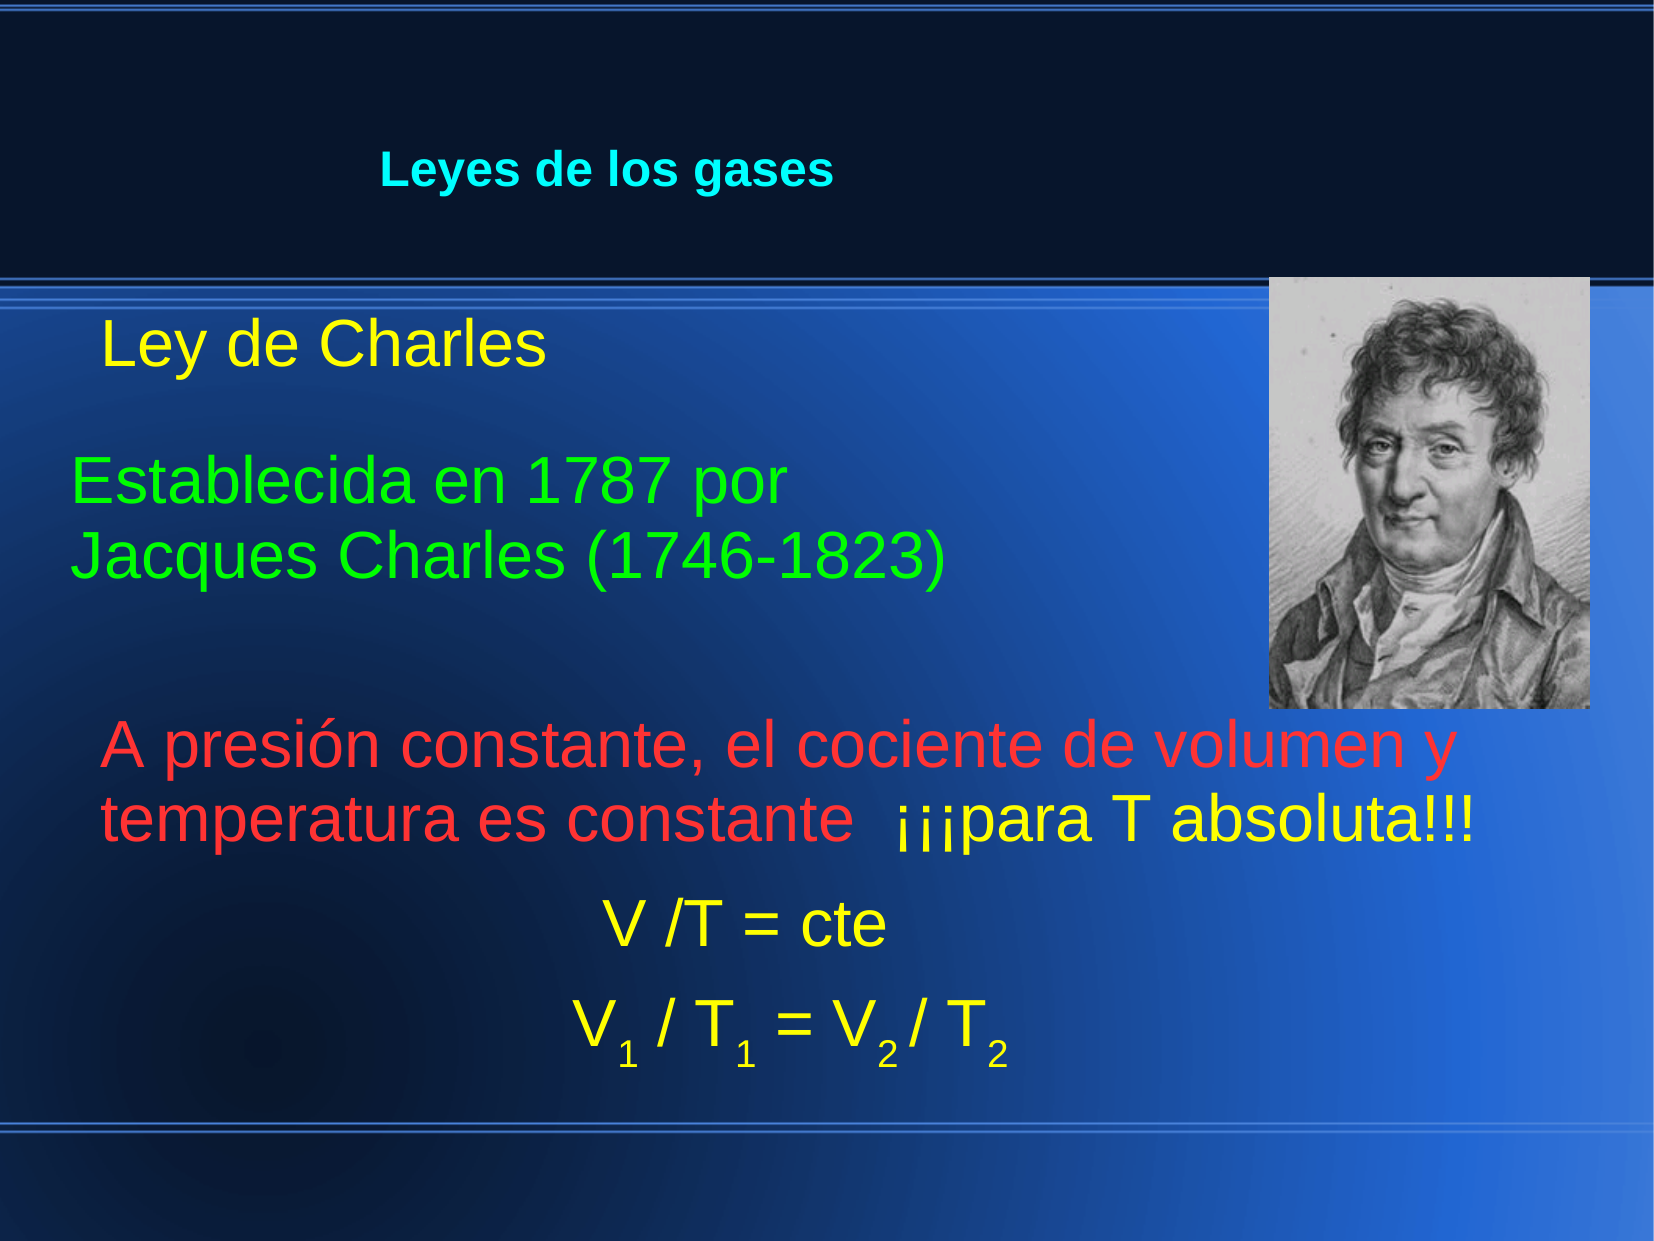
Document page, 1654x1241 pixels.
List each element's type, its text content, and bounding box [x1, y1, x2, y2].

list V /T = cte [531, 885, 975, 985]
list A presión constante, el cociente de volumen y temperatura es constante ¡¡¡para T absoluta!!! [29, 706, 1625, 857]
list V1 / T1 = V2 / T2 [501, 985, 1034, 1093]
list Ley de Charles [29, 306, 1269, 414]
title Leyes de los gases [32, 118, 1182, 220]
list Establecida en 1787 por Jacques Charles (1746-1823) [0, 442, 975, 698]
picture [0, 0, 1654, 1241]
